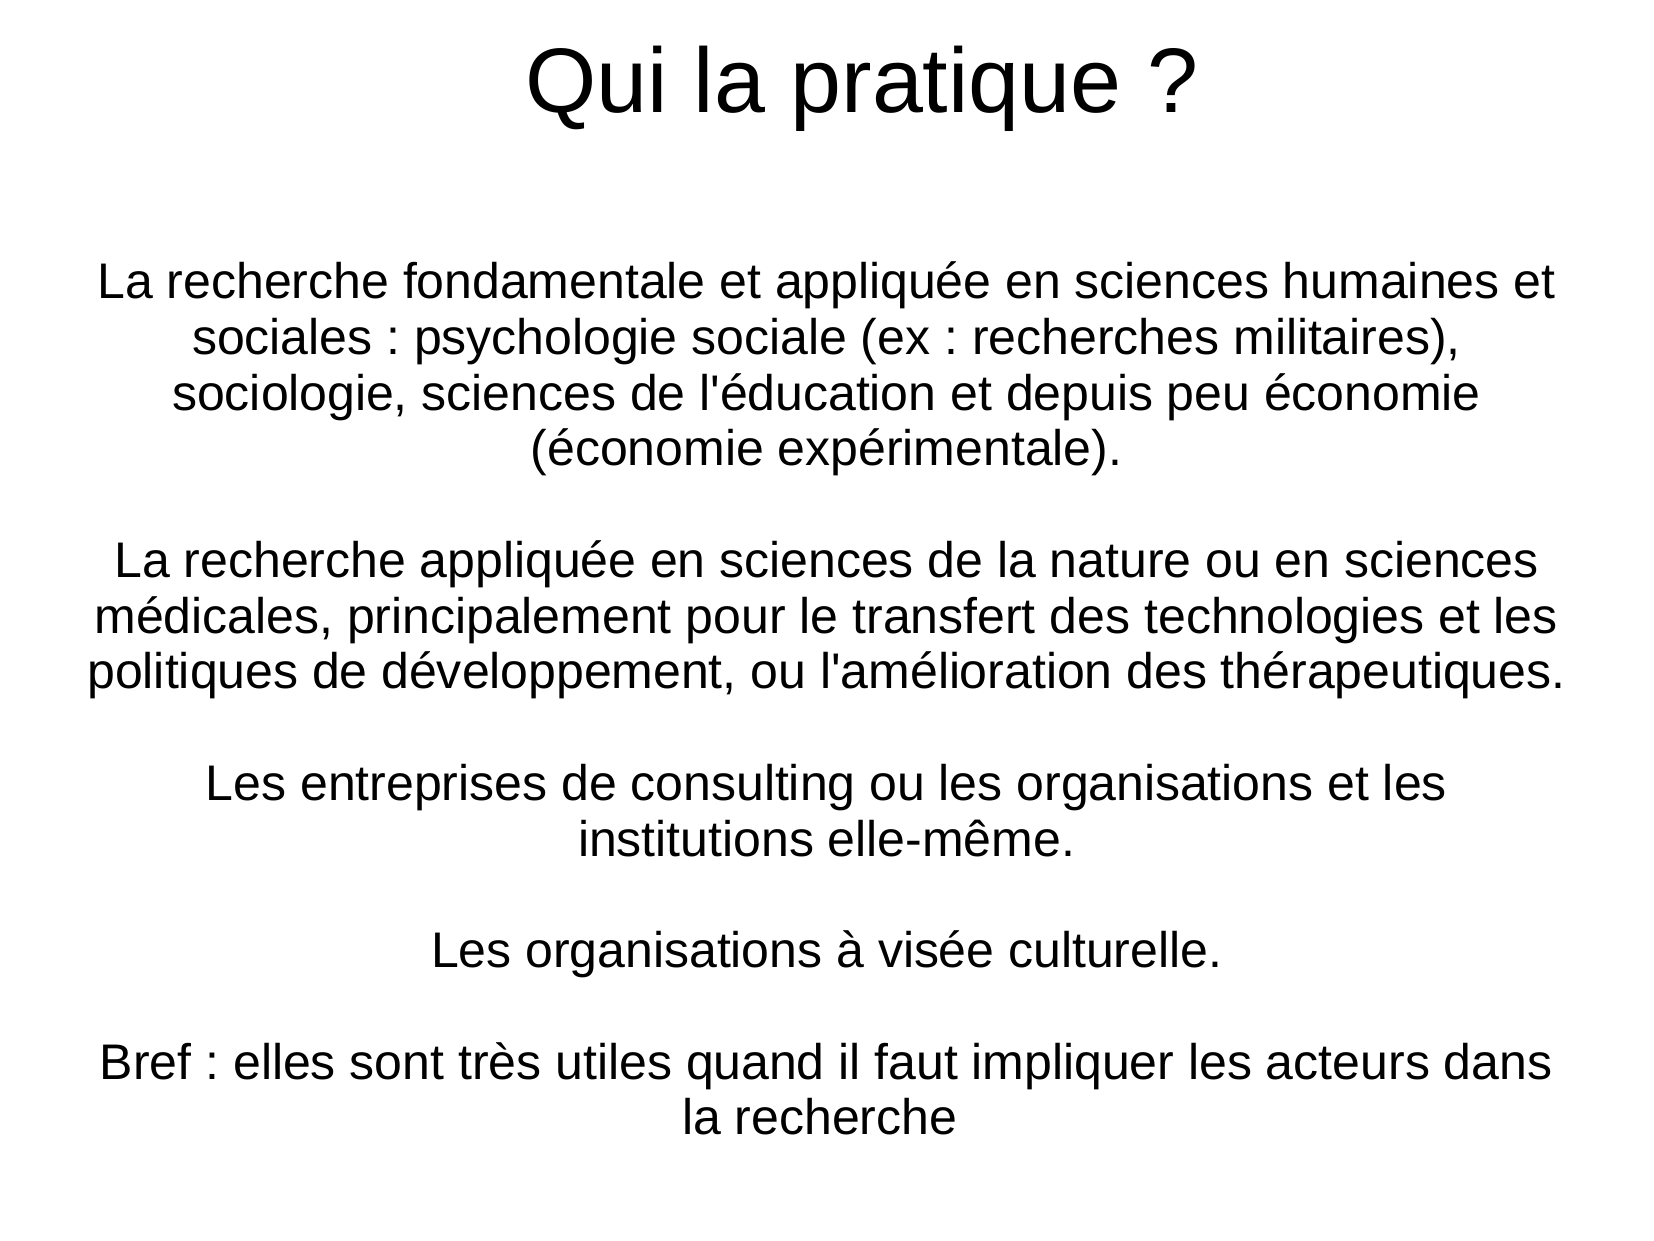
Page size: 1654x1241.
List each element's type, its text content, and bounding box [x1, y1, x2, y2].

subtitle La recherche fondamentale et appliquée en sciences humaines et sociales : psychologie sociale (ex : recherches militaires), sociologie, sciences de l'éducation et depuis peu économie (économie expérimentale). La recherche appliquée en sciences de la nature ou en sciences médicales, principalement pour le transfert des technologies et les politiques de développement, ou l'amélioration des thérapeutiques. Les entreprises de consulting ou les organisations et les institutions elle-même. Les organisations à visée culturelle. Bref : elles sont très utiles quand il faut impliquer les acteurs dans la recherche [82, 253, 1571, 1146]
title Qui la pratique ? [118, 0, 1607, 178]
